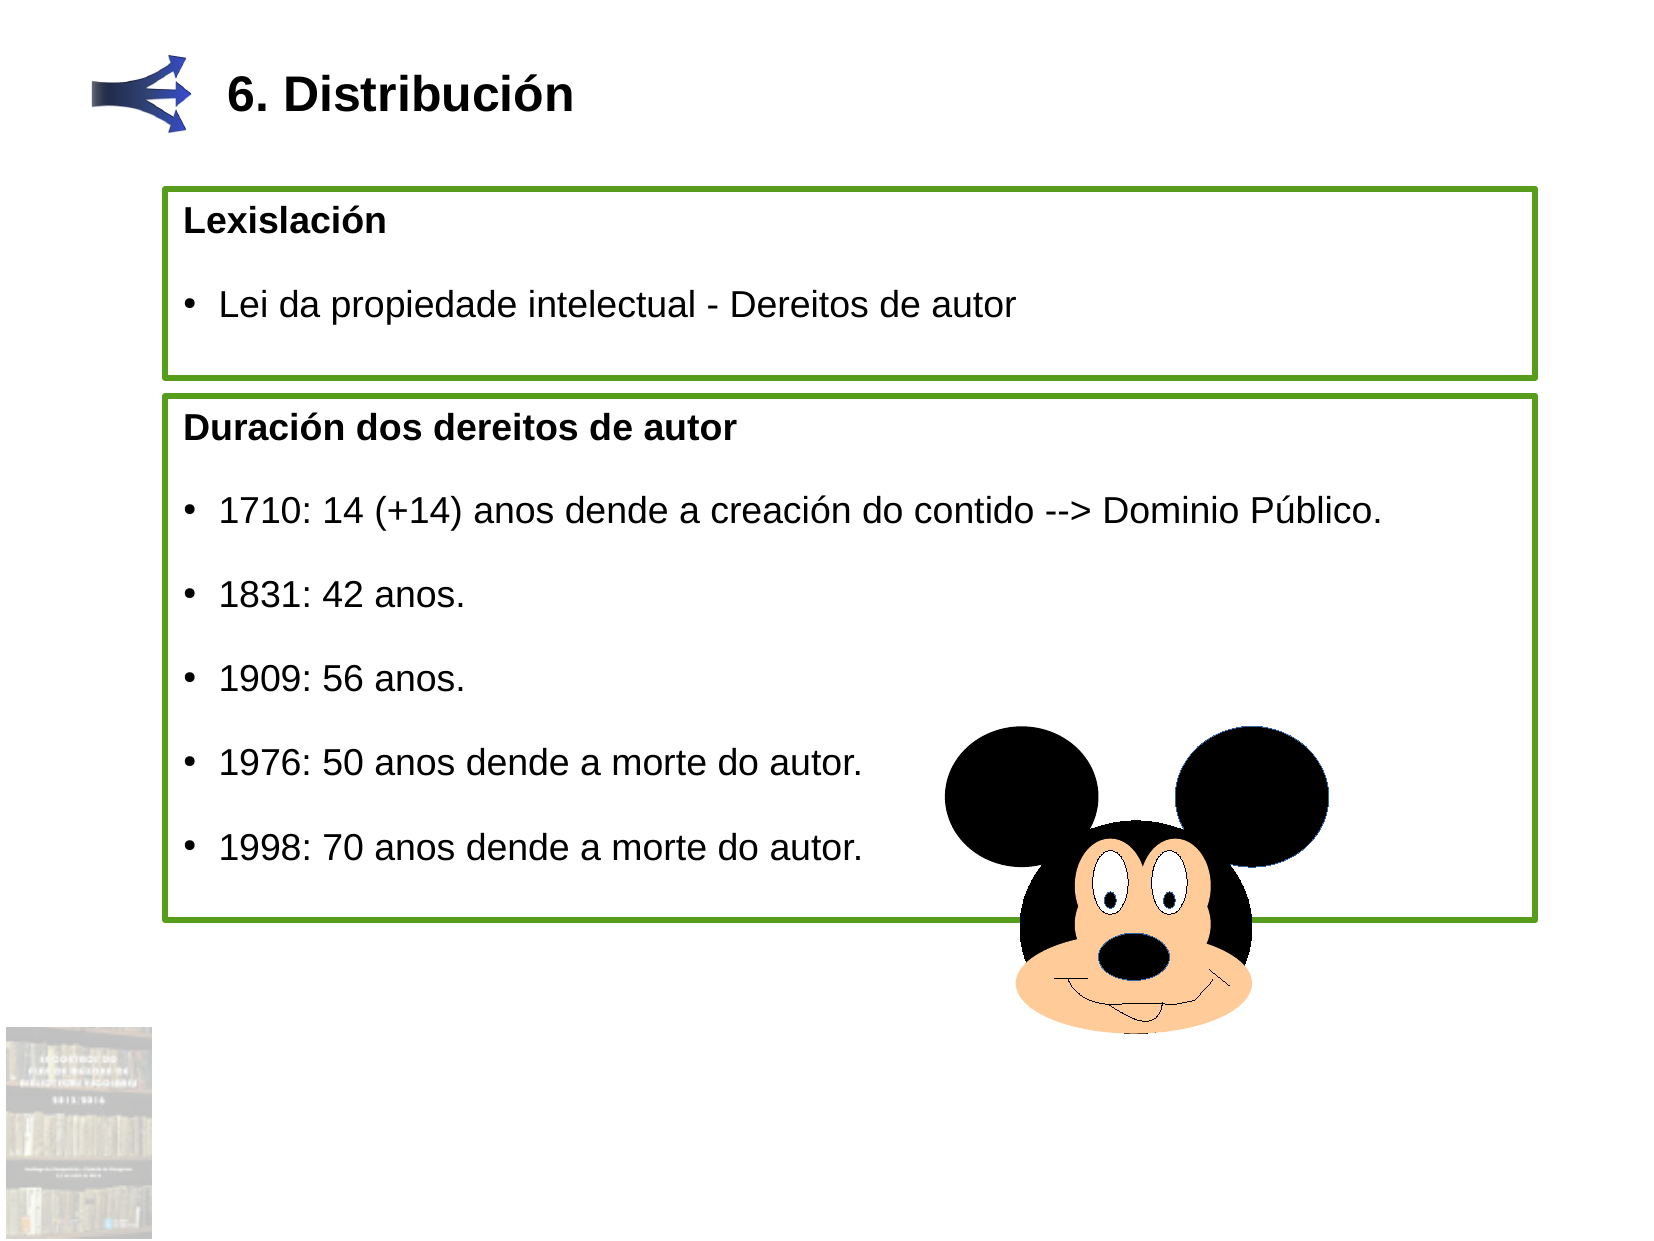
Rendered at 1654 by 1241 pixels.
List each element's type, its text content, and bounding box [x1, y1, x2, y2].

picture [6, 1027, 152, 1239]
picture [82, 47, 201, 140]
text_box 6. Distribución [212, 59, 1359, 130]
text_box Lexislación Lei da propiedade intelectual - Dereitos de autor [165, 188, 1536, 378]
text_box [944, 726, 1329, 1034]
text_box Duración dos dereitos de autor 1710: 14 (+14) anos dende a creación do contido --> Dominio Público. 1831: 42 anos. 1909: 56 anos. 1976: 50 anos dende a morte do autor. 1998: 70 anos dende a morte do autor. [165, 395, 1536, 921]
